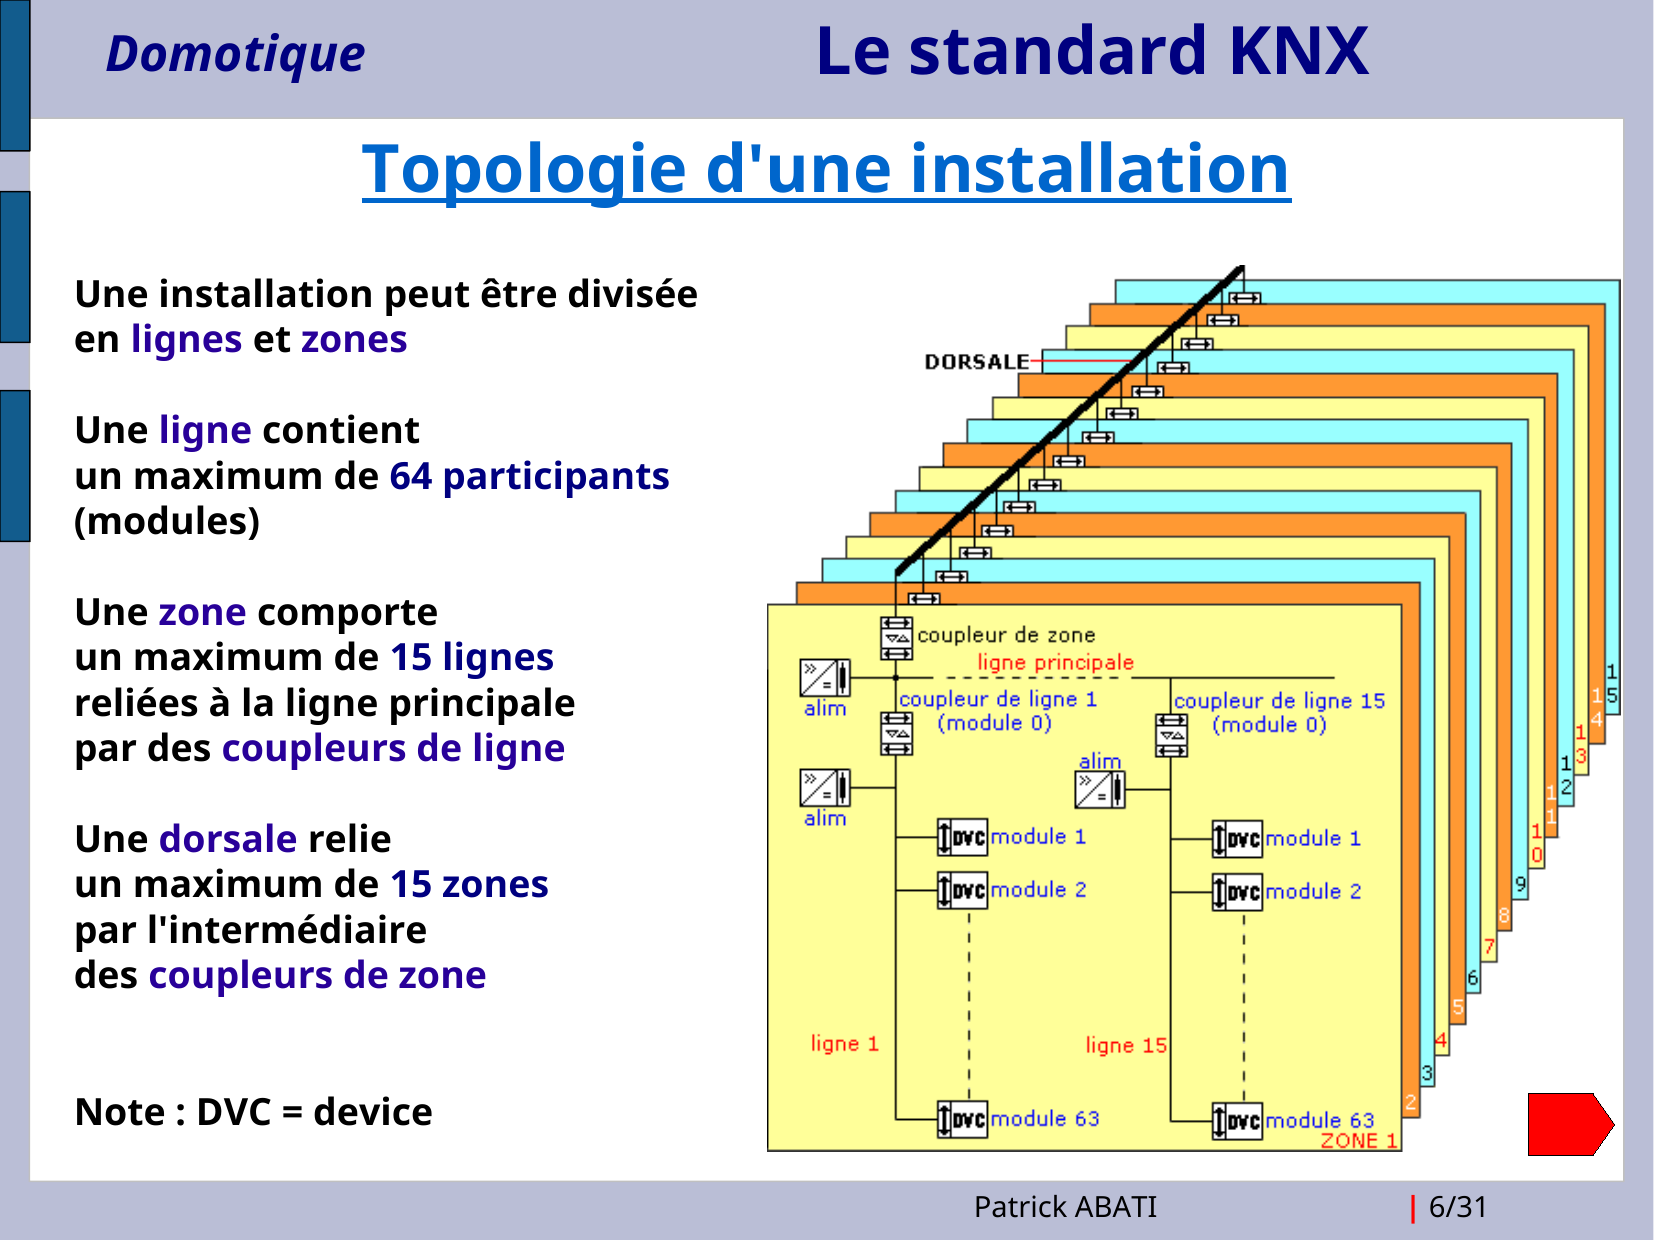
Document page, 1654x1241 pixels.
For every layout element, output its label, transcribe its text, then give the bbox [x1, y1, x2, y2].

text_box Une installation peut être divisée en lignes et zones Une ligne contient un maximum de 64 participants (modules) Une zone comporte un maximum de 15 lignes reliées à la ligne principale par des coupleurs de ligne Une dorsale relie un maximum de 15 zones par l'intermédiaire des coupleurs de zone Note : DVC = device [59, 262, 857, 1137]
text_box Topologie d'une installation [29, 118, 1624, 215]
picture [767, 265, 1621, 1152]
text_box [1528, 1093, 1615, 1156]
